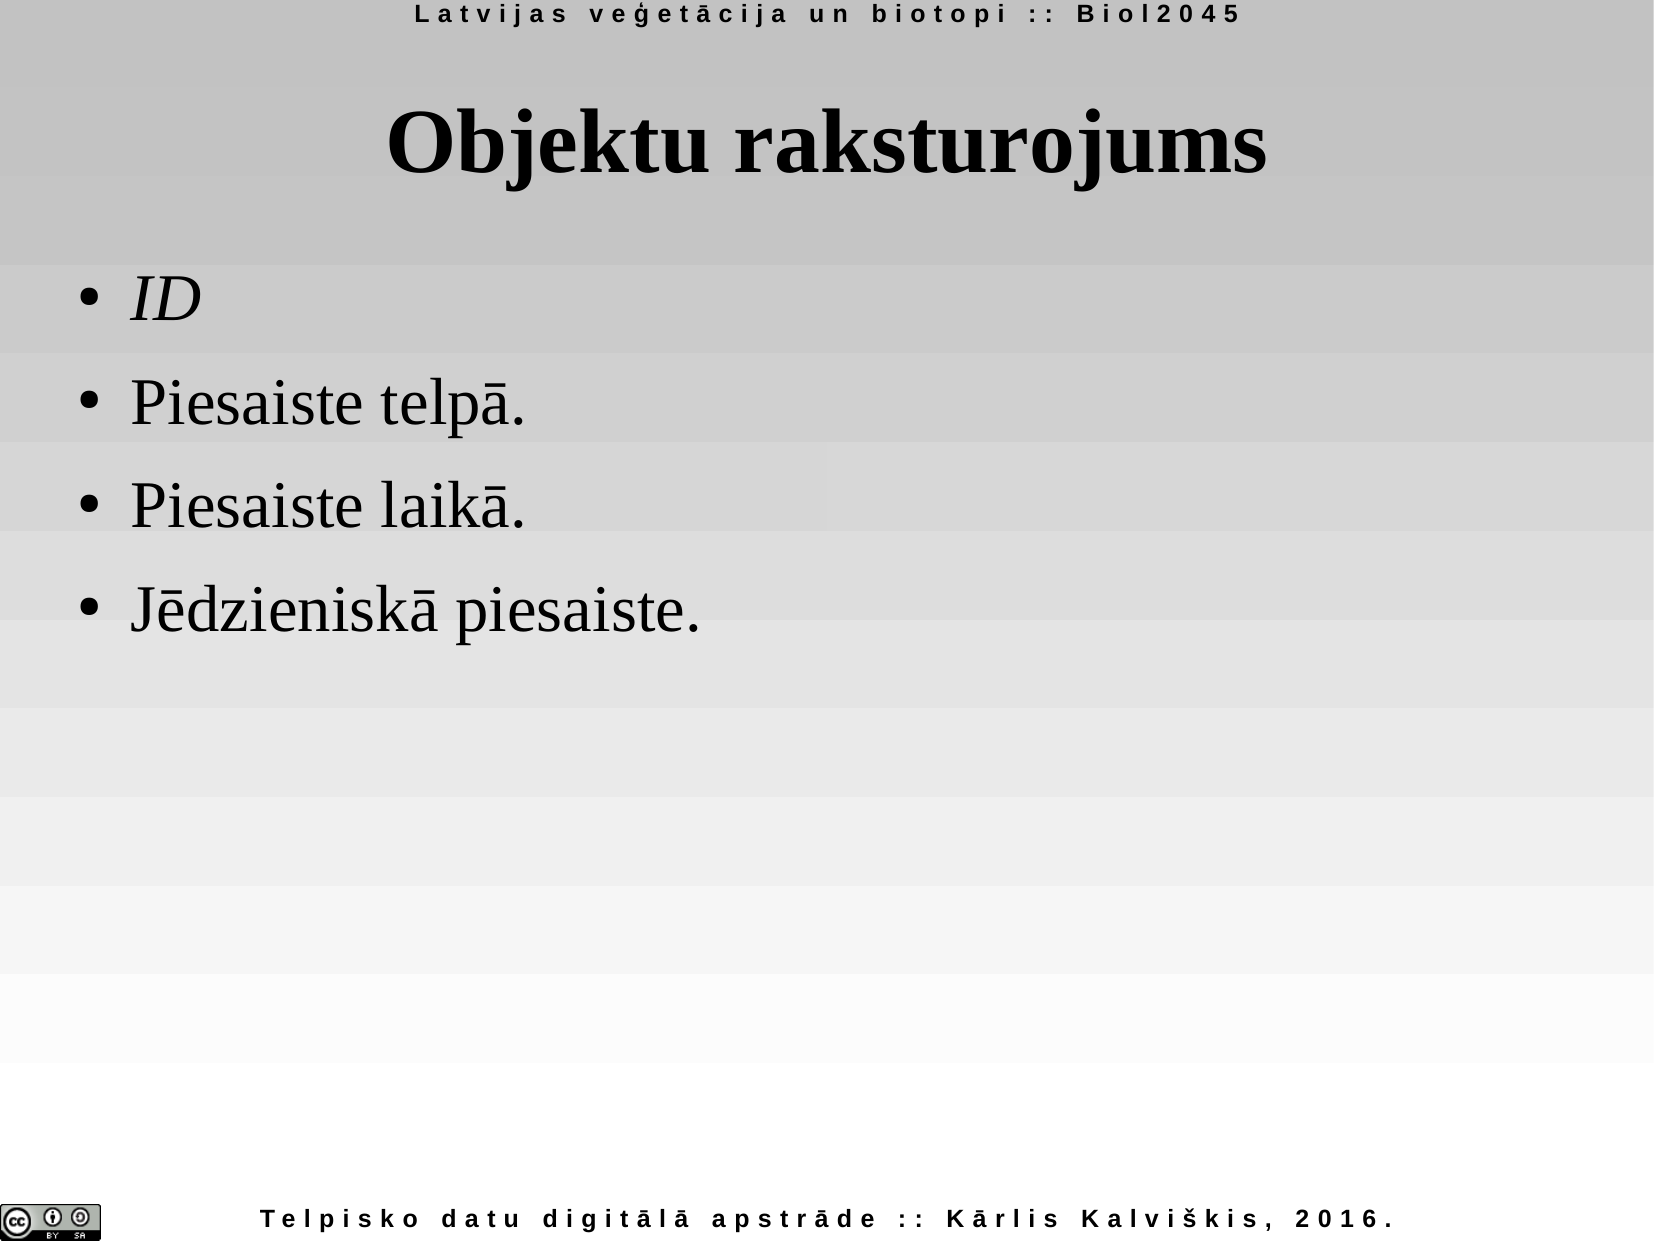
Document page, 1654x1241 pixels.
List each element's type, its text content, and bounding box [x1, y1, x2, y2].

title Objektu raksturojums [59, 37, 1596, 246]
list ID Piesaiste telpā. Piesaiste laikā. Jēdzieniskā piesaiste. [59, 261, 1596, 1175]
picture [0, 0, 1654, 1241]
